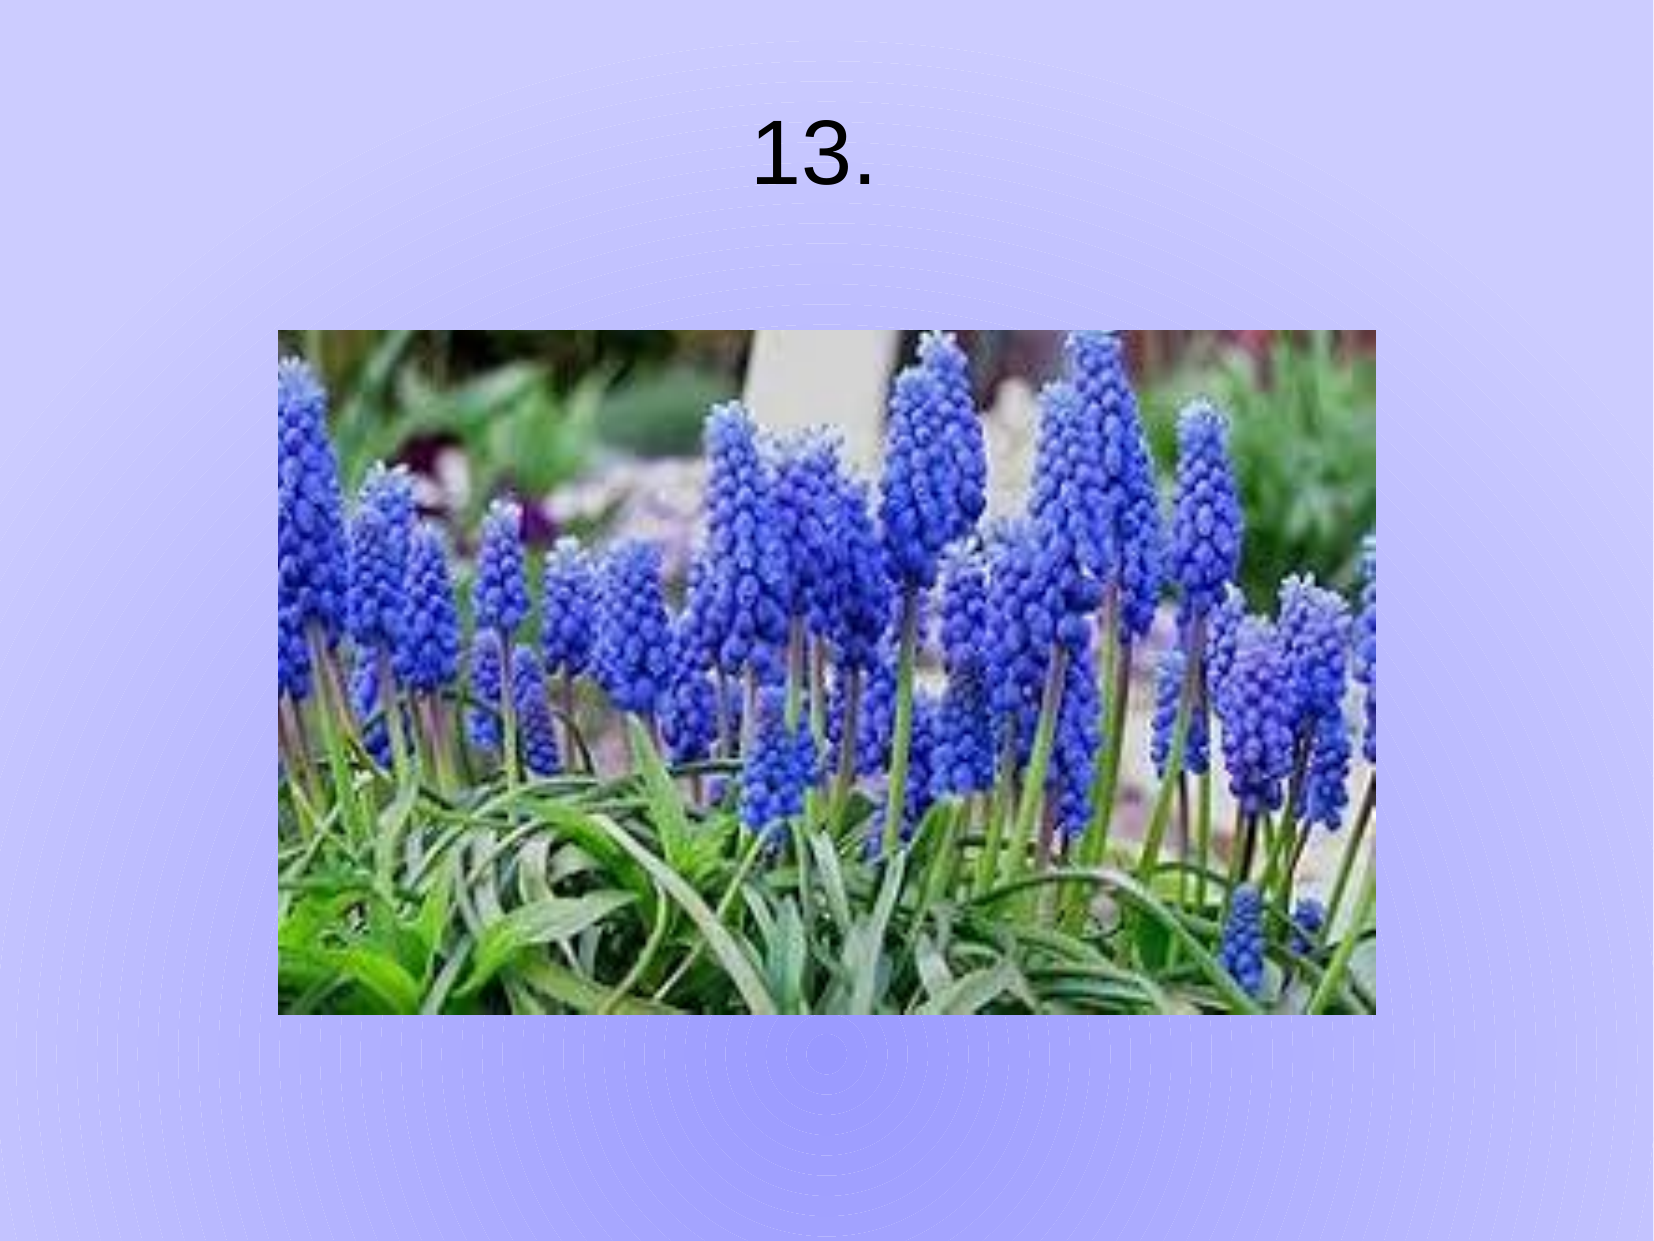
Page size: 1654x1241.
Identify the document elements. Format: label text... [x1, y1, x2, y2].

title 13. [82, 49, 1571, 257]
picture [278, 330, 1376, 1015]
